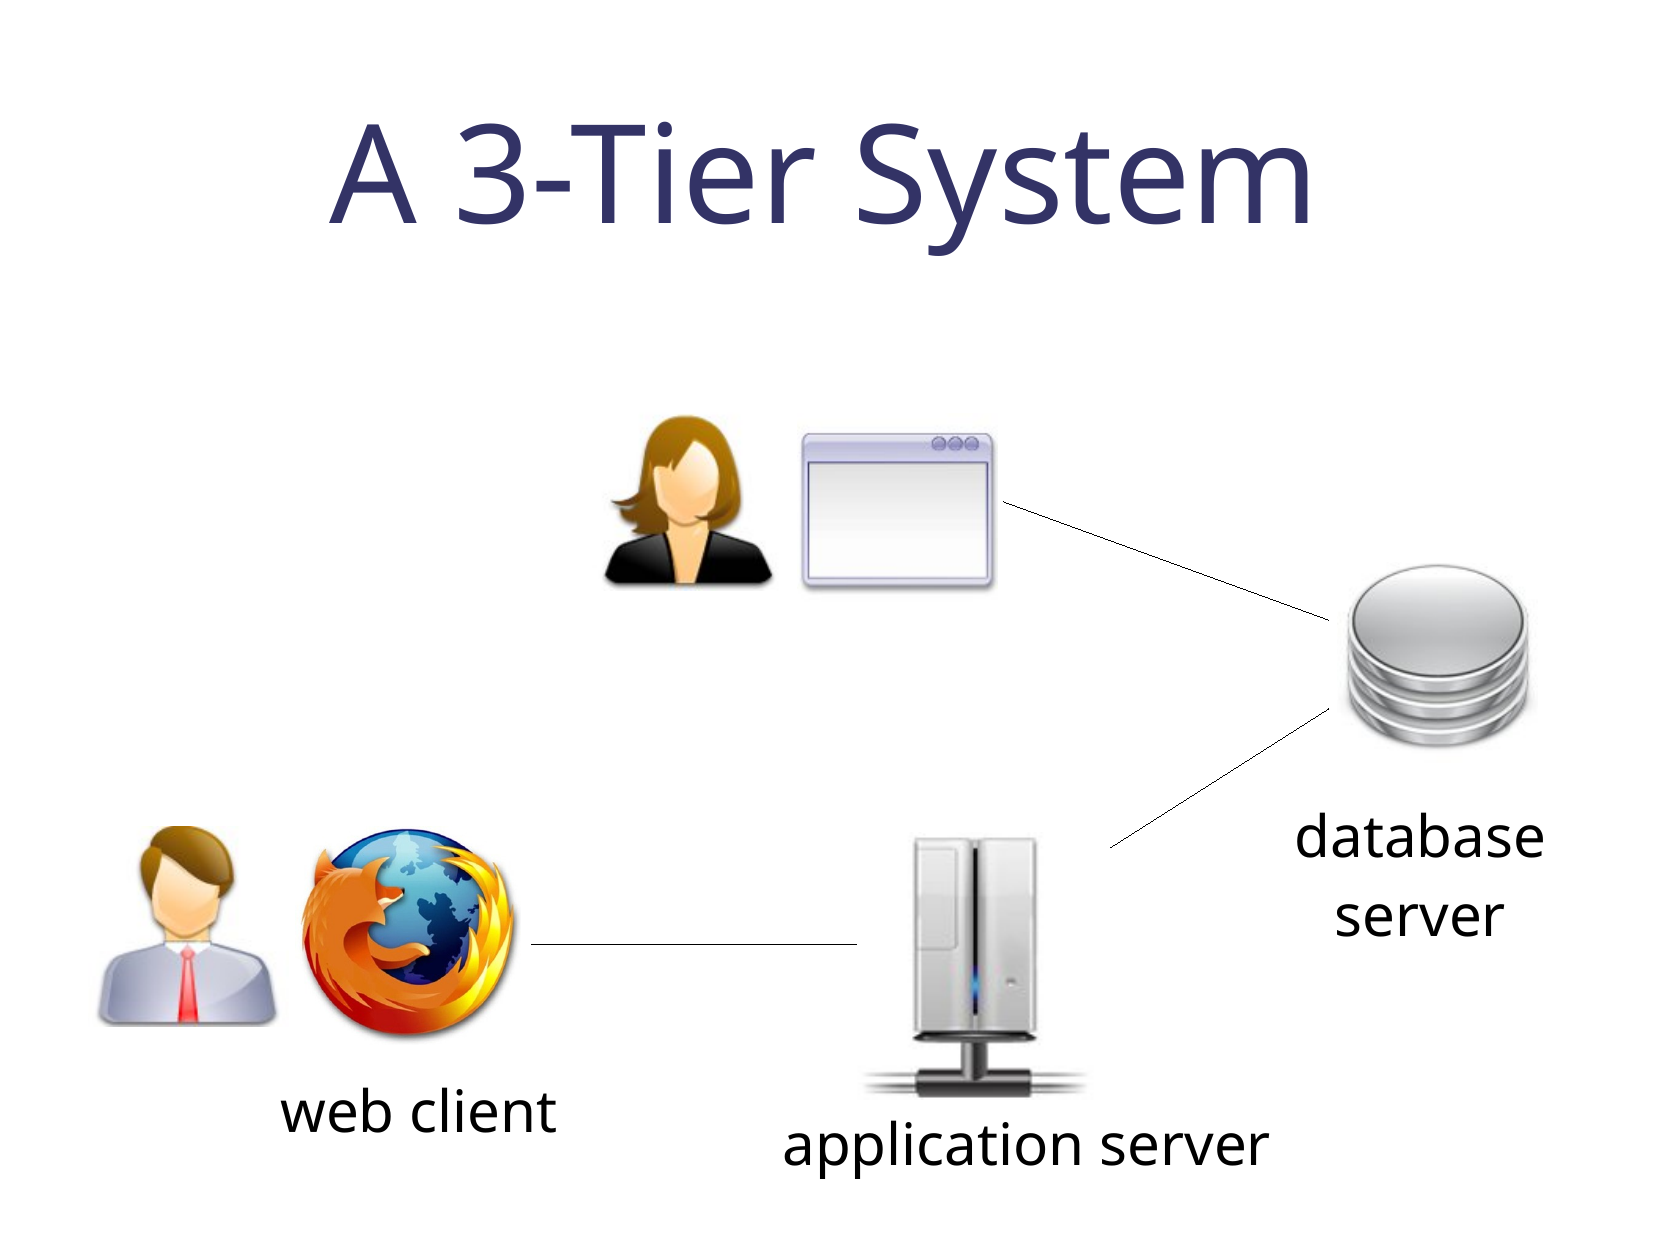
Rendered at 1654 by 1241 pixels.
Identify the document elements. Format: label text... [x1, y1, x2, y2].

picture [88, 826, 289, 1027]
picture [797, 413, 998, 614]
text_box web client [265, 1062, 593, 1149]
text_box database server [1279, 787, 1576, 944]
picture [295, 826, 521, 1045]
picture [1337, 562, 1538, 763]
text_box application server [767, 1095, 1331, 1182]
title A 3-Tier System [37, 74, 1613, 267]
picture [842, 832, 1110, 1095]
picture [590, 390, 791, 591]
